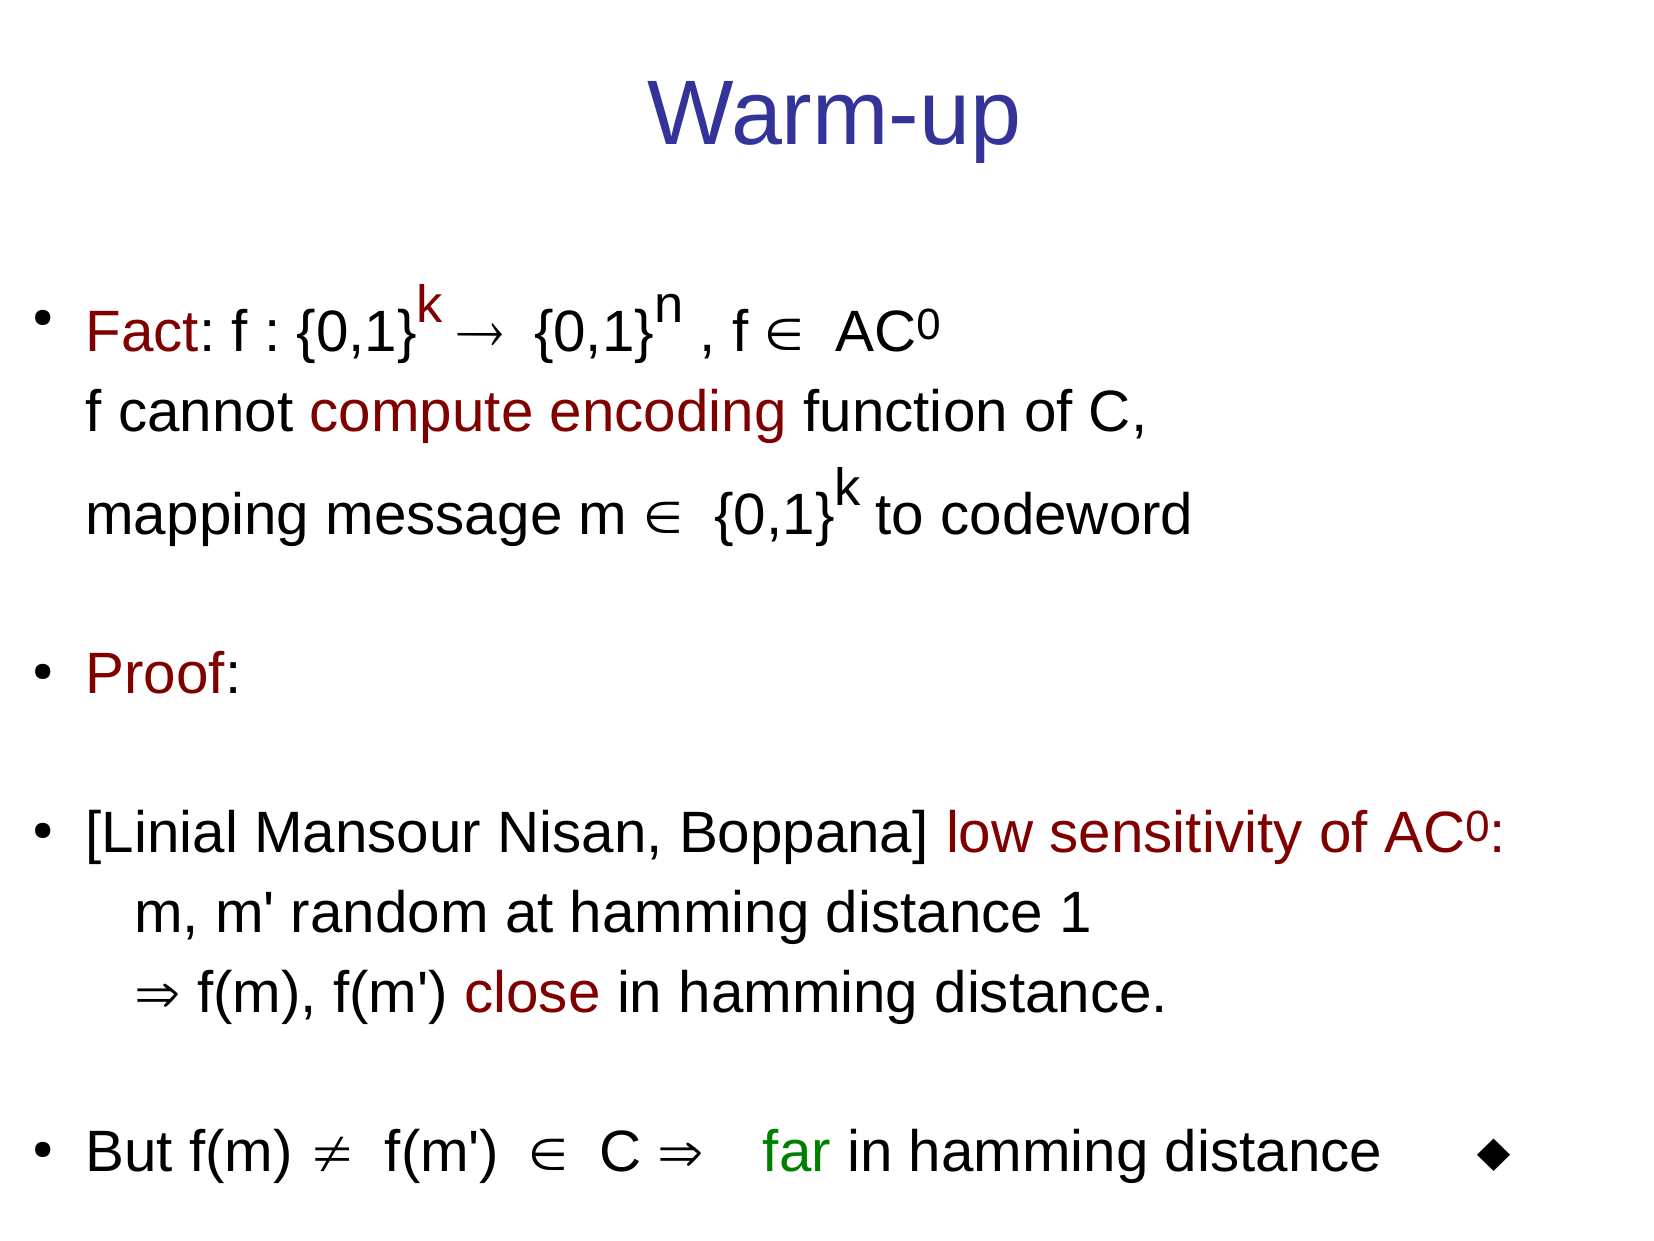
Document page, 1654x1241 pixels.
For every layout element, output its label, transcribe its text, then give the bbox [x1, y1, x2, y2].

list Fact: f : {0,1}k  {0,1}n , f  AC0 f cannot compute encoding function of C, mapping message m  {0,1}k to codeword Proof: [Linial Mansour Nisan, Boppana] low sensitivity of AC0: m, m' random at hamming distance 1  f(m), f(m') close in hamming distance. But f(m)  f(m')  C  far in hamming distance  [0, 187, 1654, 1238]
title Warm-up [131, 0, 1538, 226]
